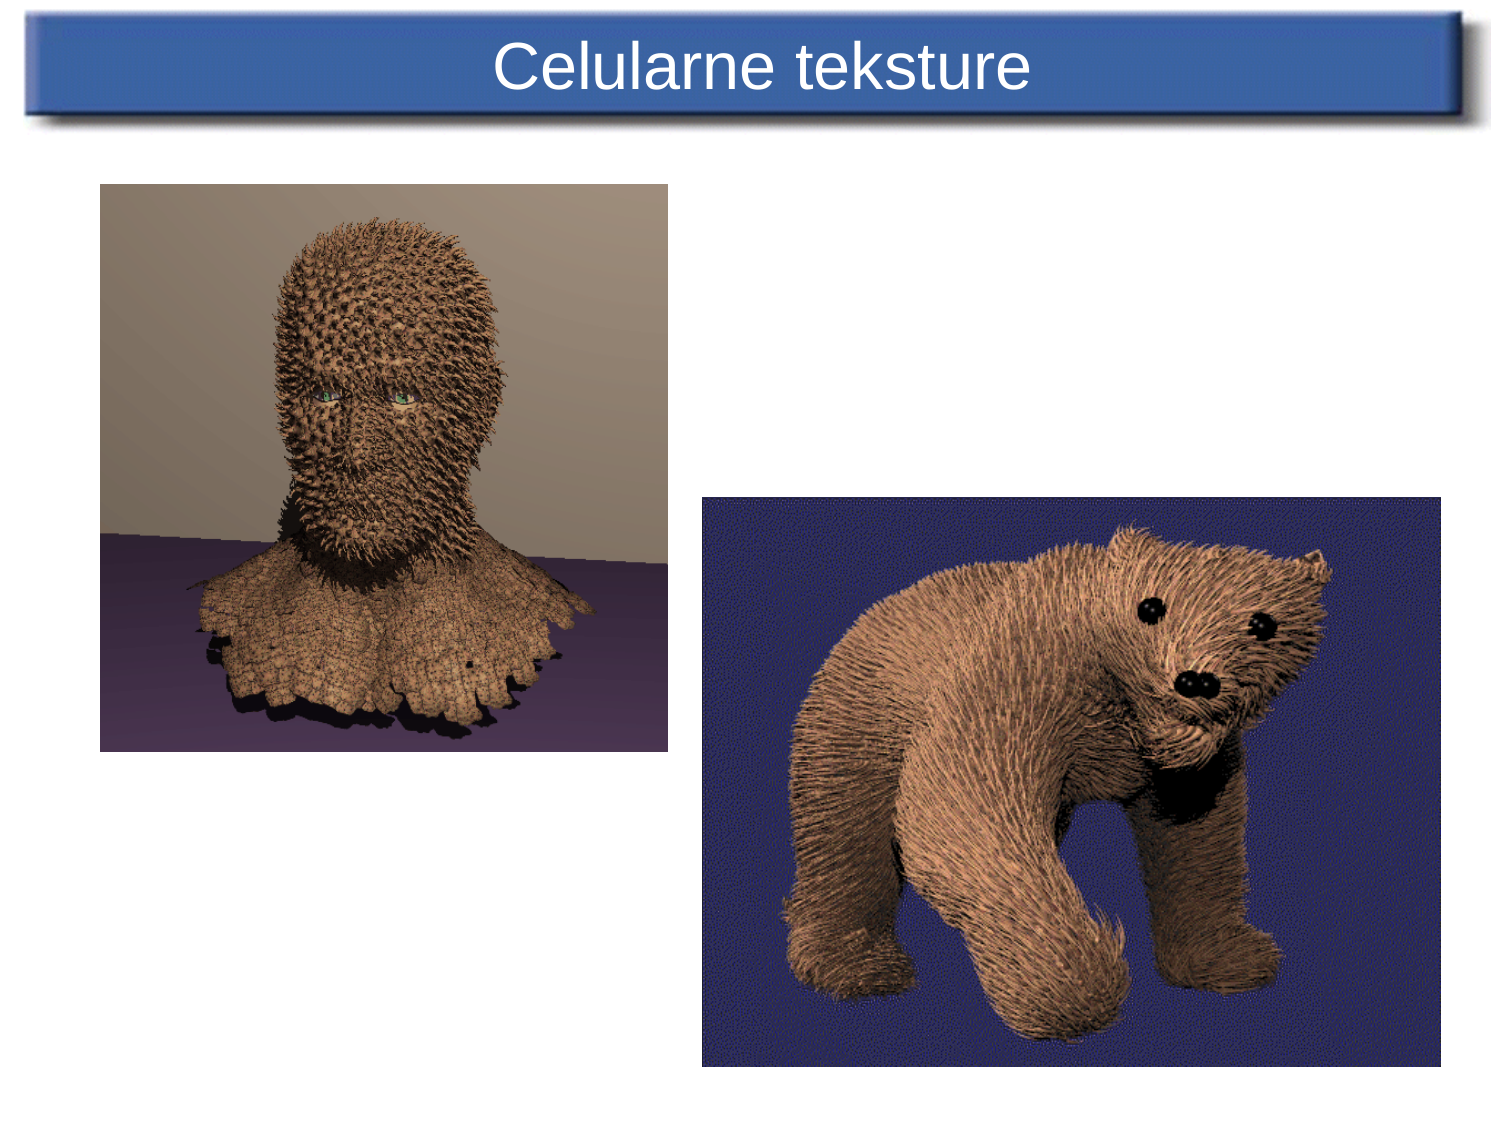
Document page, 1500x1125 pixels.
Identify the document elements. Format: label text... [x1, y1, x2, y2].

title Celularne teksture [24, 0, 1500, 126]
picture [23, 8, 1491, 135]
picture [702, 497, 1441, 1067]
picture [100, 184, 668, 752]
